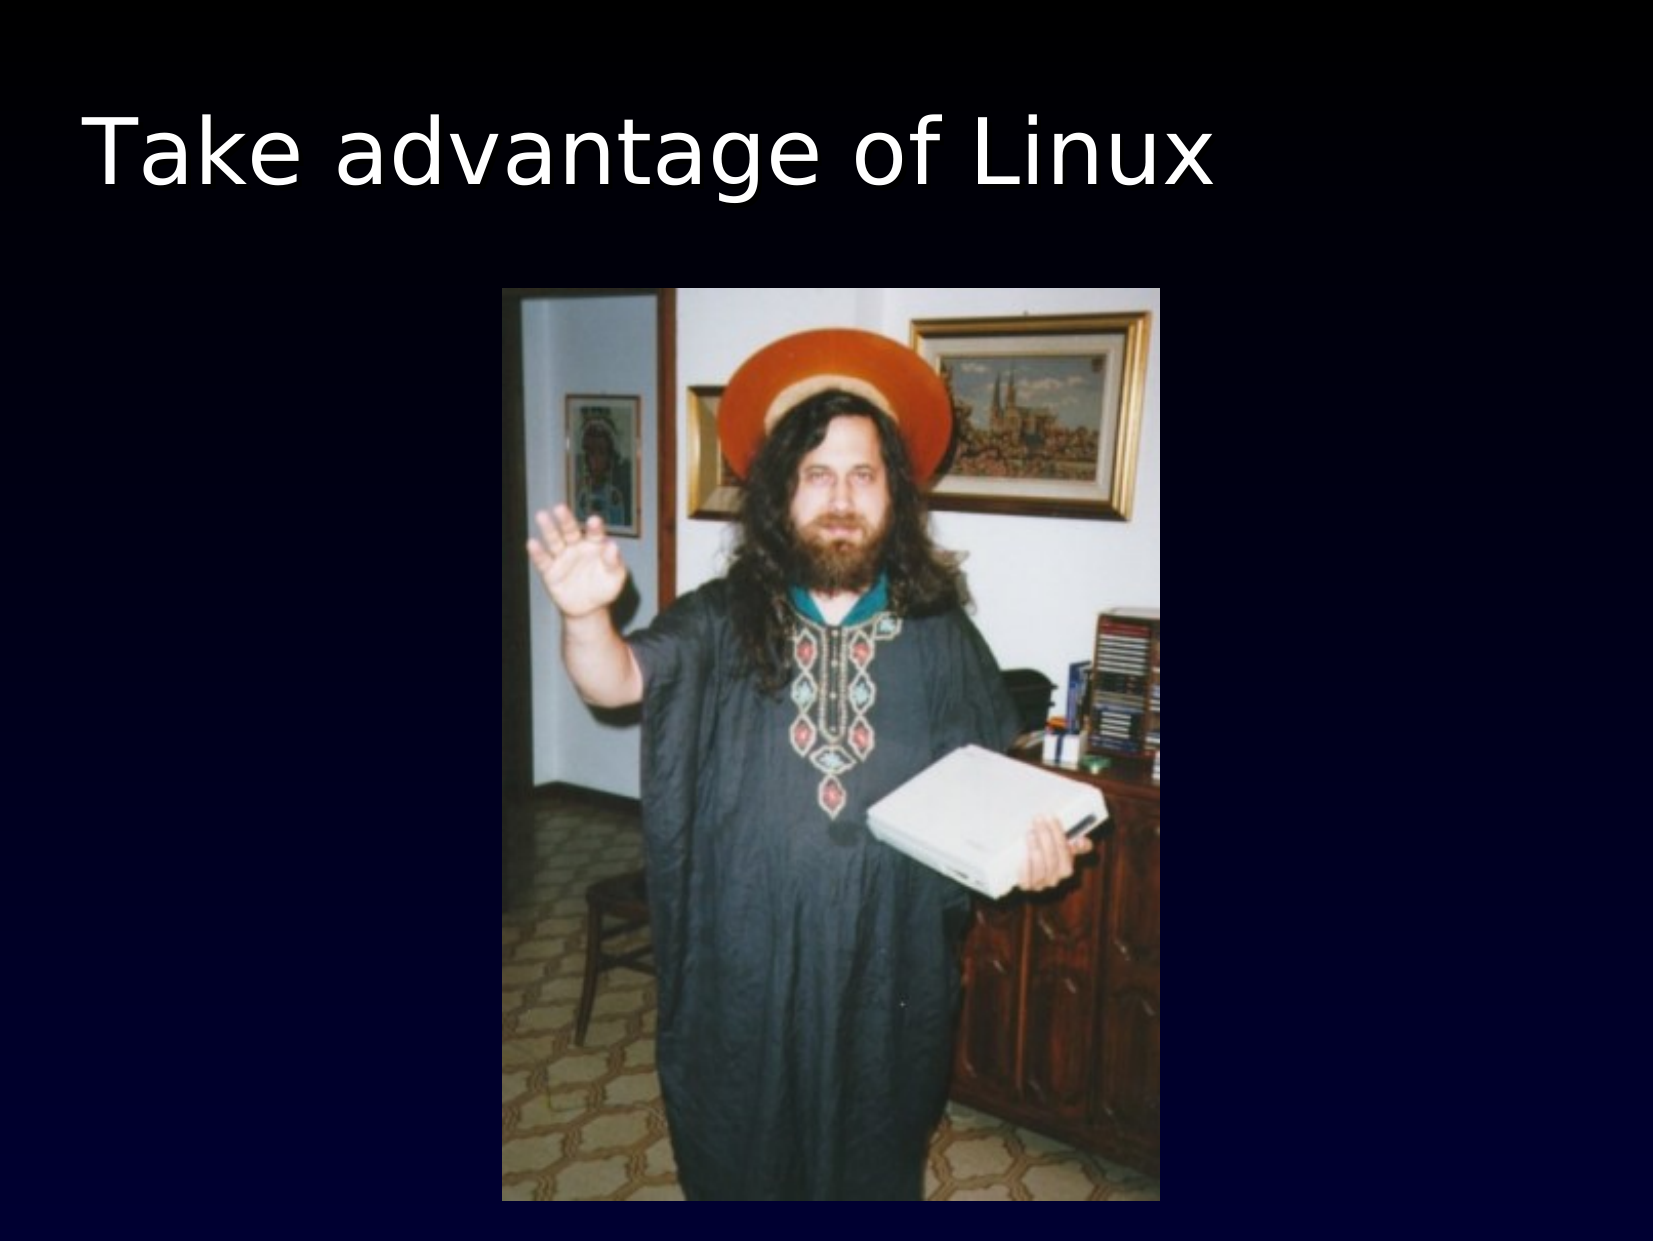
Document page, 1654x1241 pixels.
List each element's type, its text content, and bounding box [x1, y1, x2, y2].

picture [502, 288, 1160, 1201]
title Take advantage of Linux [82, 49, 1571, 257]
